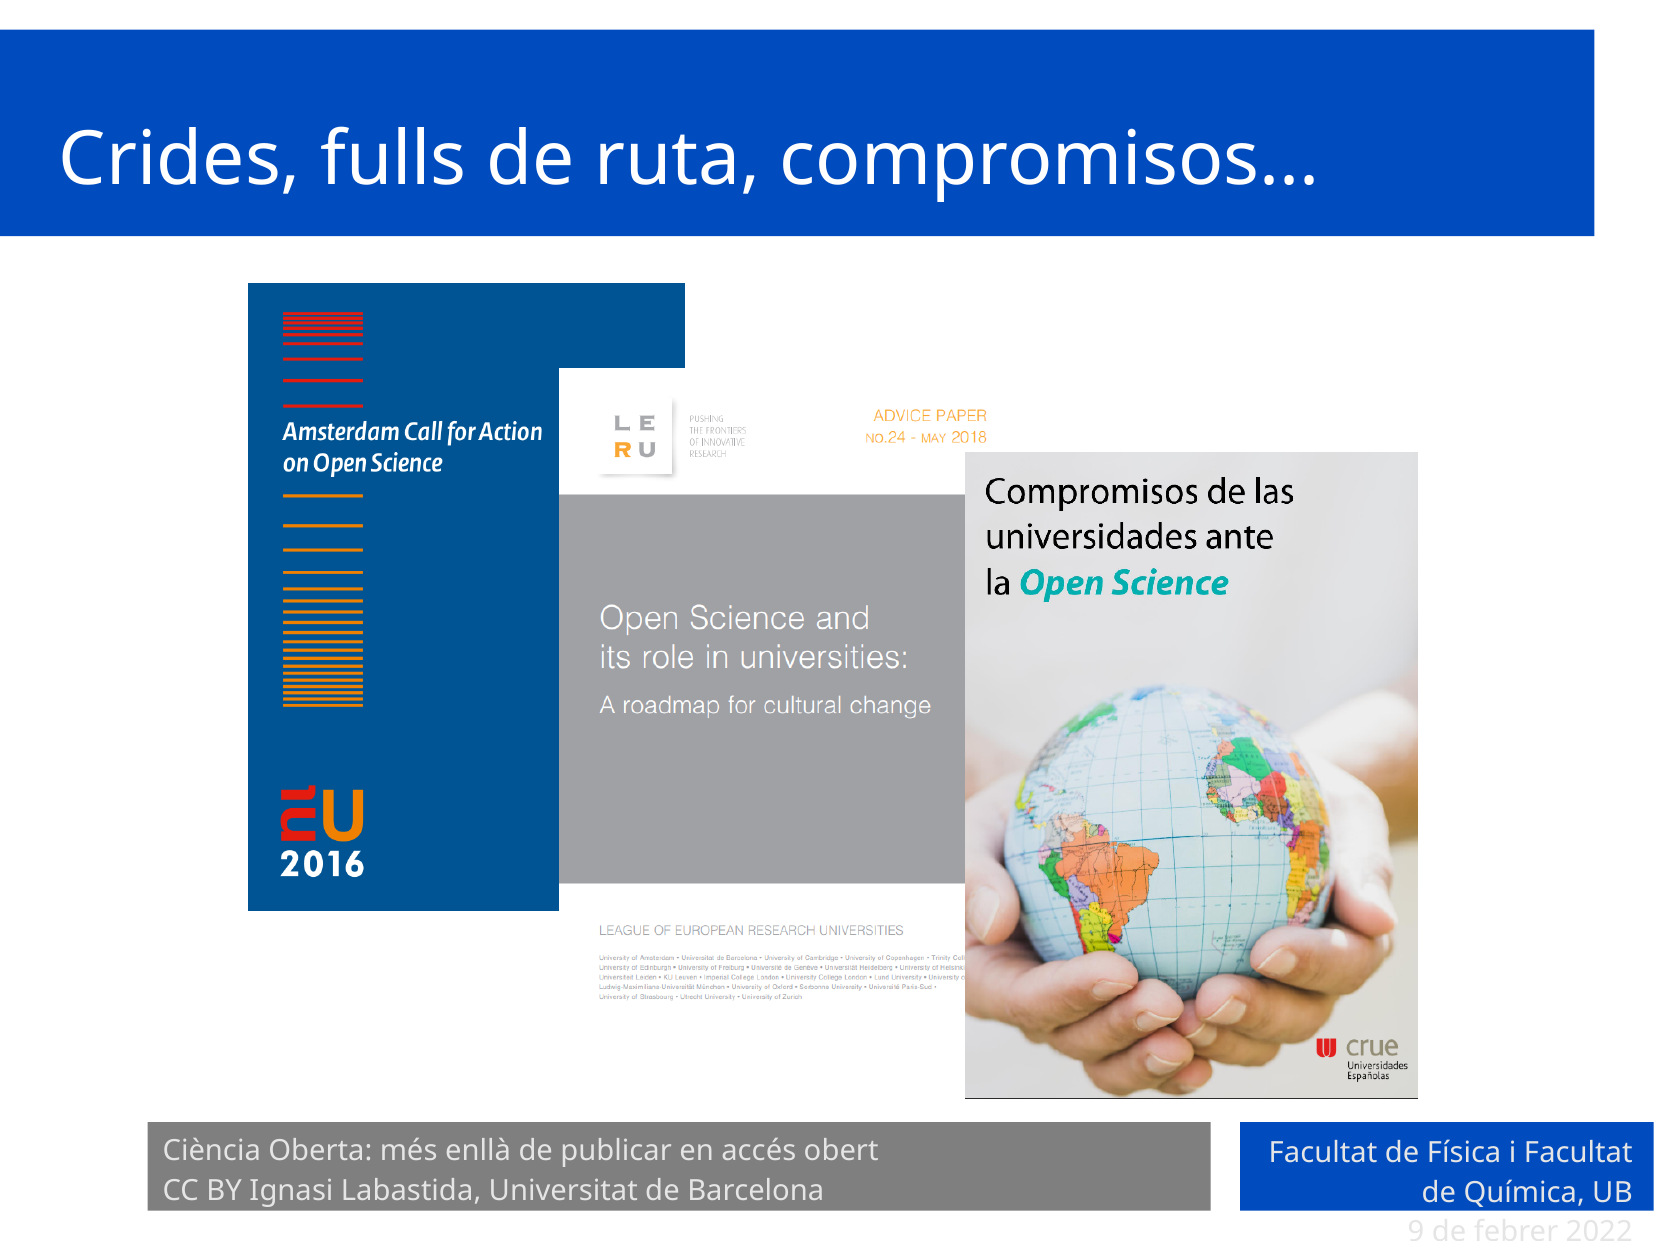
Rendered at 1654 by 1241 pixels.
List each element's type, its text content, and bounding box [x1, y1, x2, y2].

picture [248, 283, 1418, 1099]
title Crides, fulls de ruta, compromisos... [59, 59, 1595, 207]
